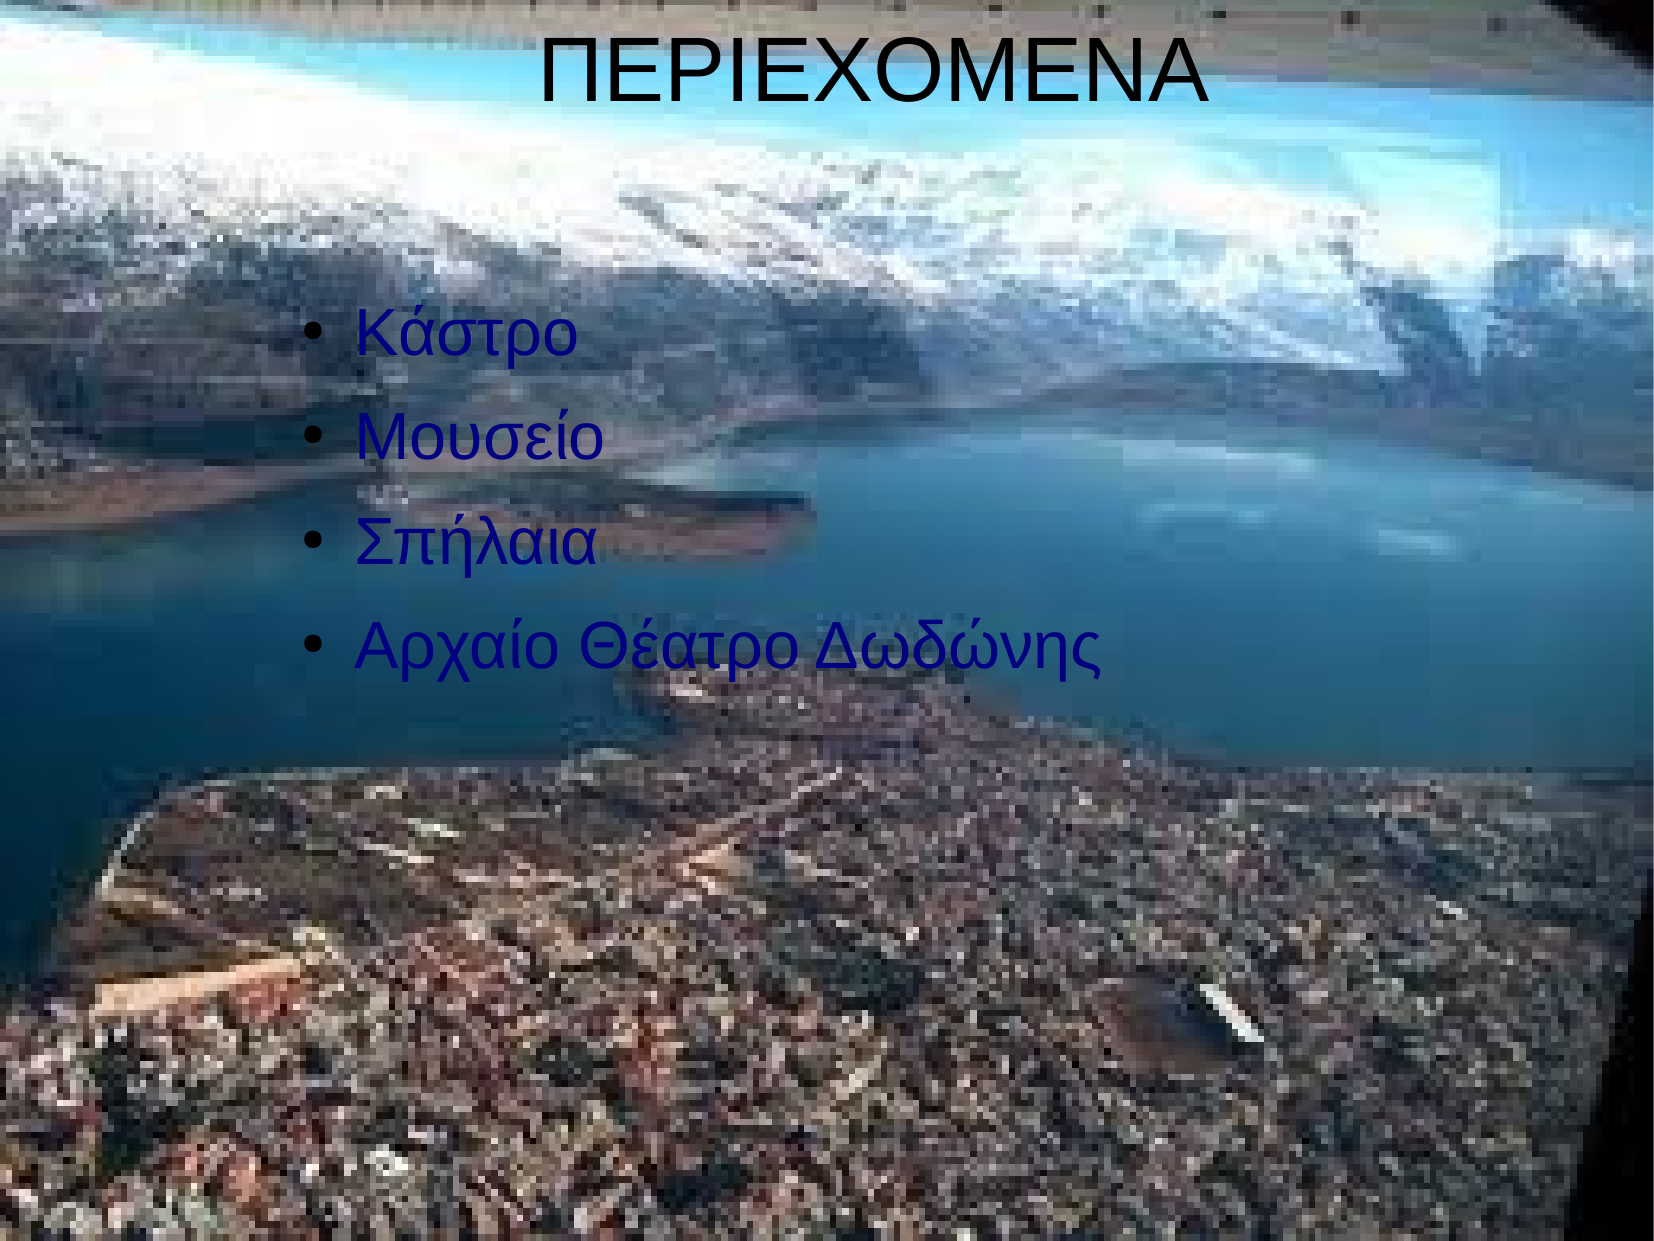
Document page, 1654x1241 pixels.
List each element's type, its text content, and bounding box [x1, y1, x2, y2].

list Κάστρο Μουσείο Σπήλαια Αρχαίο Θέατρο Δωδώνης [283, 295, 1654, 1015]
title ΠΕΡΙΕΧΟΜΕΝΑ [129, 17, 1619, 225]
picture [0, 0, 1654, 1241]
